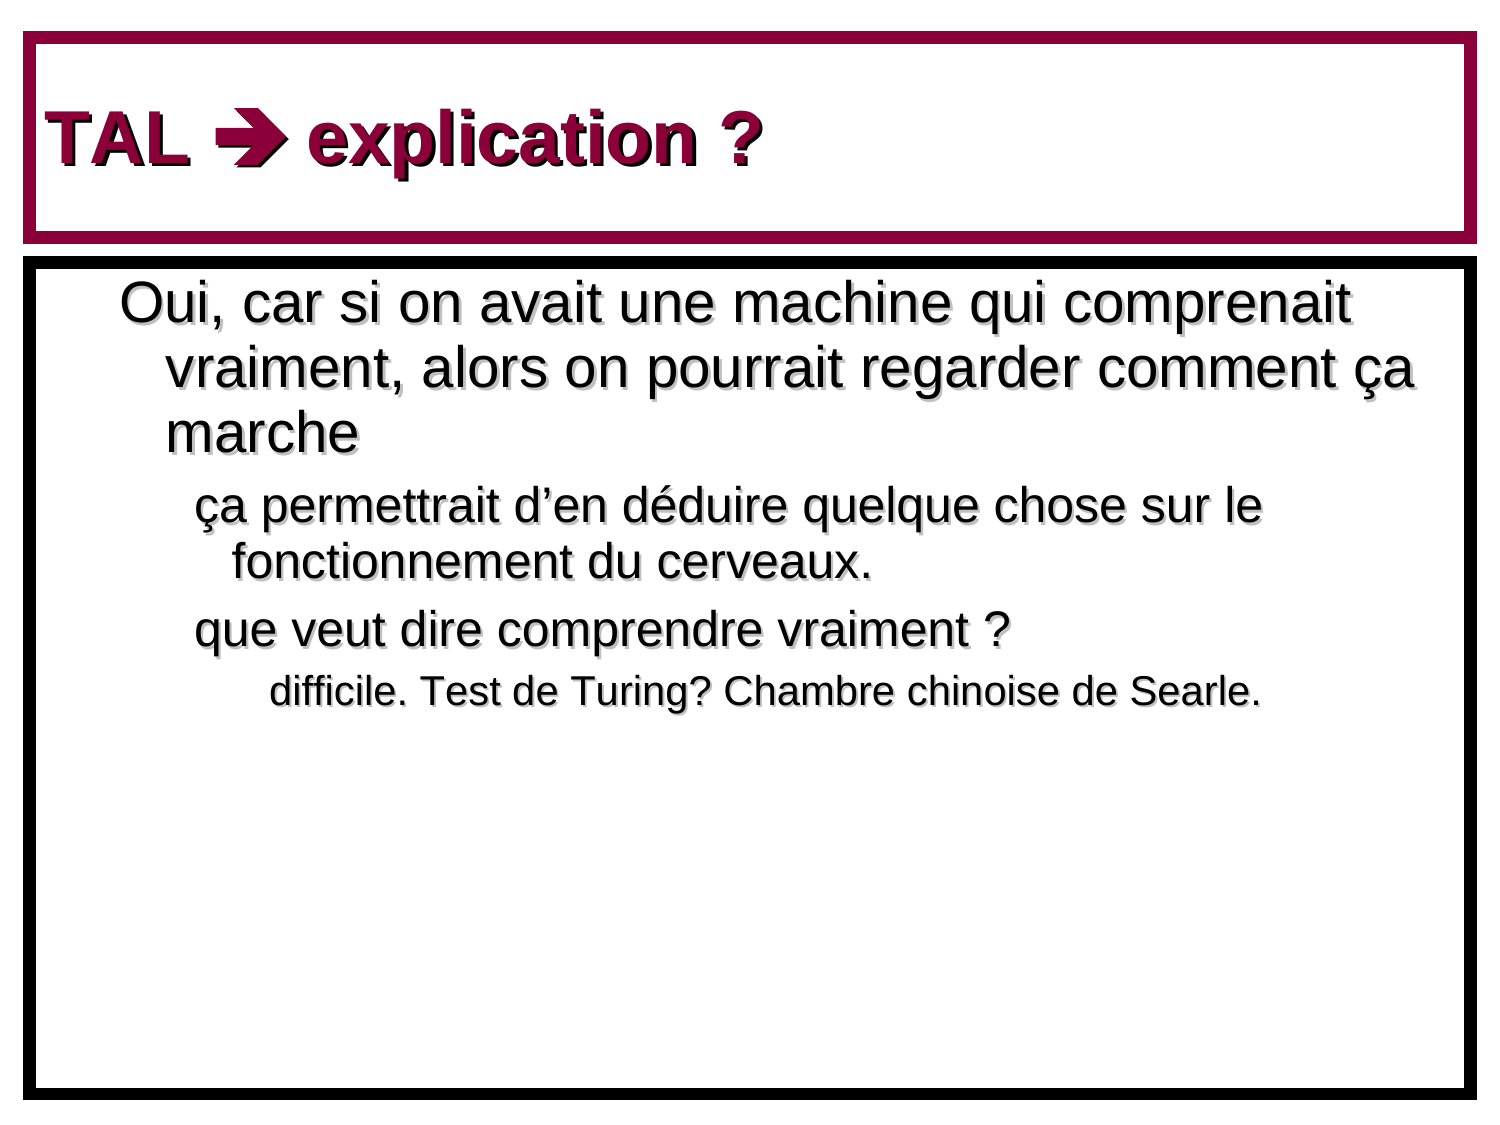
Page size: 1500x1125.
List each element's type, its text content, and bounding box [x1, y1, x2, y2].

title TAL  explication ? [29, 37, 1471, 238]
list Oui, car si on avait une machine qui comprenait vraiment, alors on pourrait regarder comment ça marche ça permettrait d’en déduire quelque chose sur le fonctionnement du cerveaux. que veut dire comprendre vraiment ? difficile. Test de Turing? Chambre chinoise de Searle. [29, 262, 1471, 1095]
